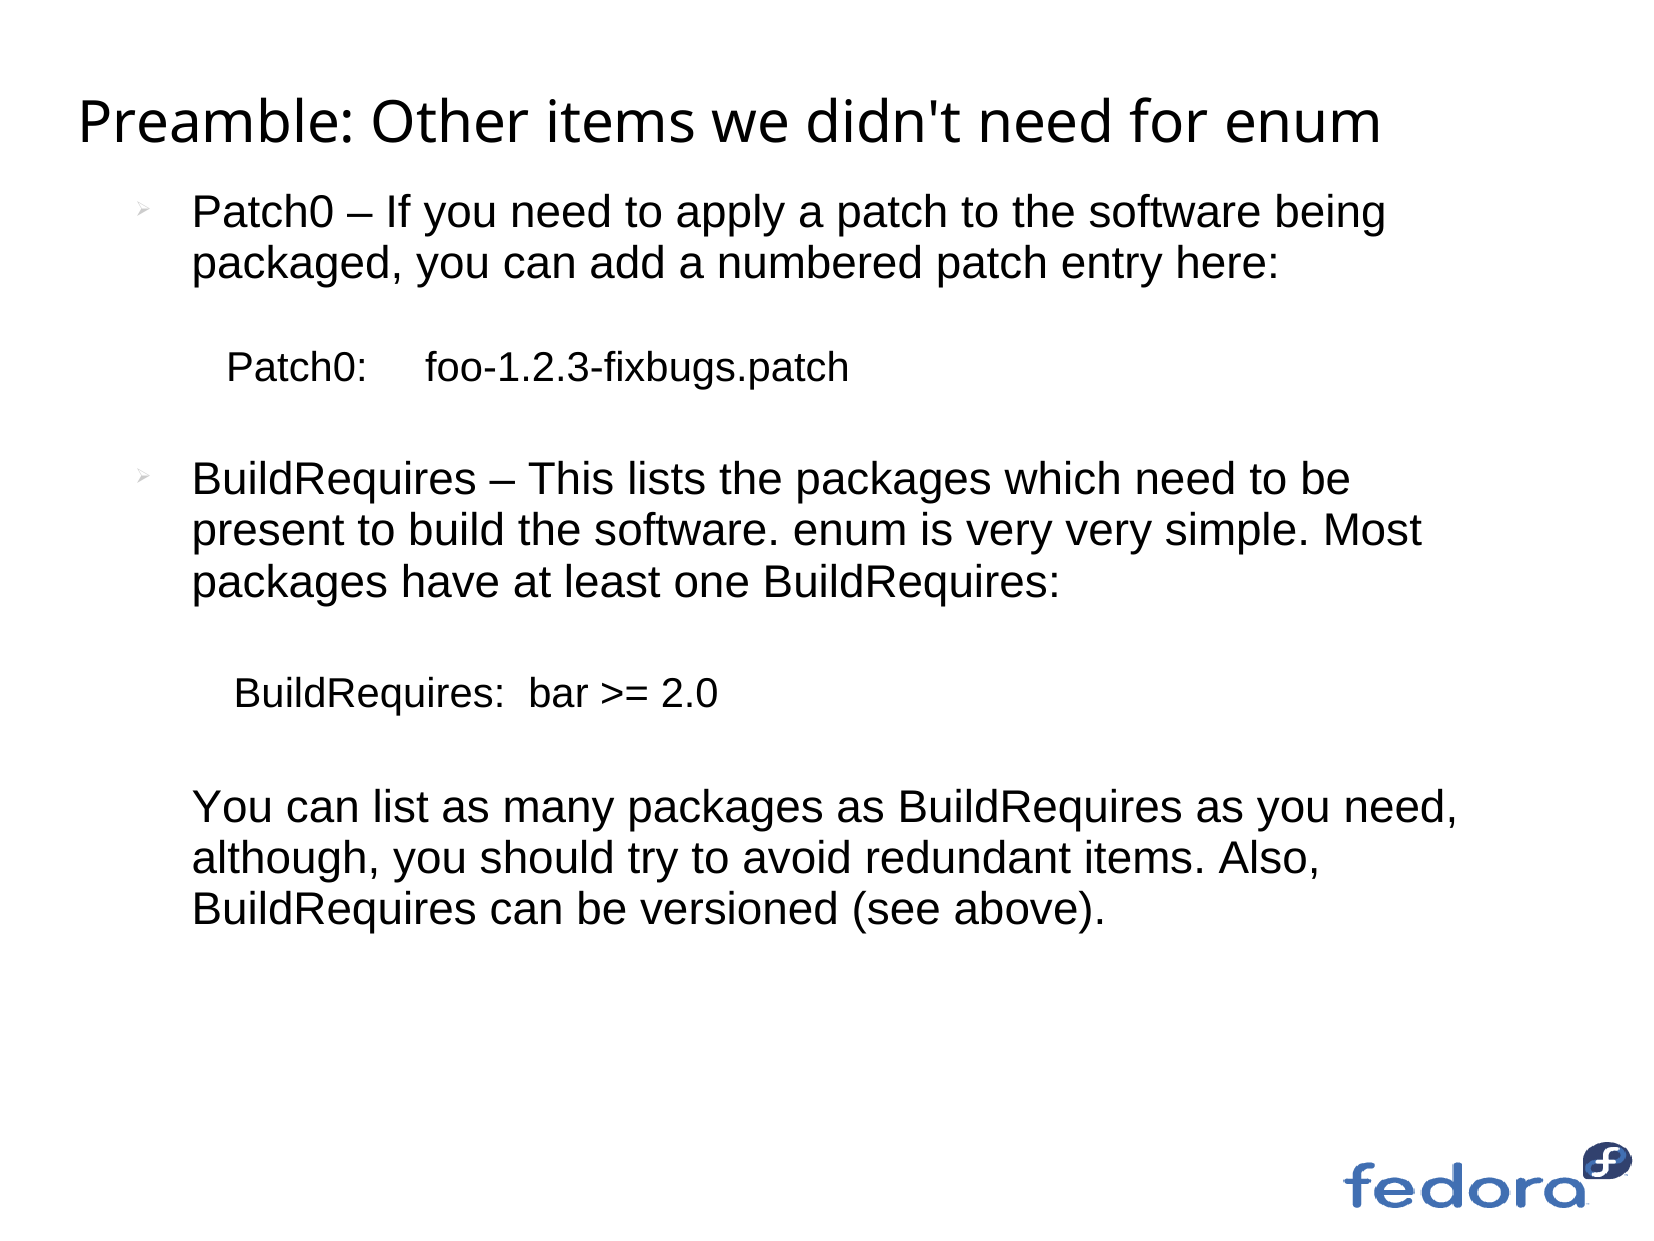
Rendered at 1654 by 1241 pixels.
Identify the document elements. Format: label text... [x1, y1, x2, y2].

list Patch0 – If you need to apply a patch to the software being packaged, you can add a numbered patch entry here: Patch0: foo-1.2.3-fixbugs.patch BuildRequires – This lists the packages which need to be present to build the software. enum is very very simple. Most packages have at least one BuildRequires: BuildRequires: bar >= 2.0 You can list as many packages as BuildRequires as you need, although, you should try to avoid redundant items. Also, BuildRequires can be versioned (see above). [79, 185, 1503, 1095]
picture [1332, 1124, 1651, 1227]
title Preamble: Other items we didn't need for enum [77, 61, 1509, 180]
